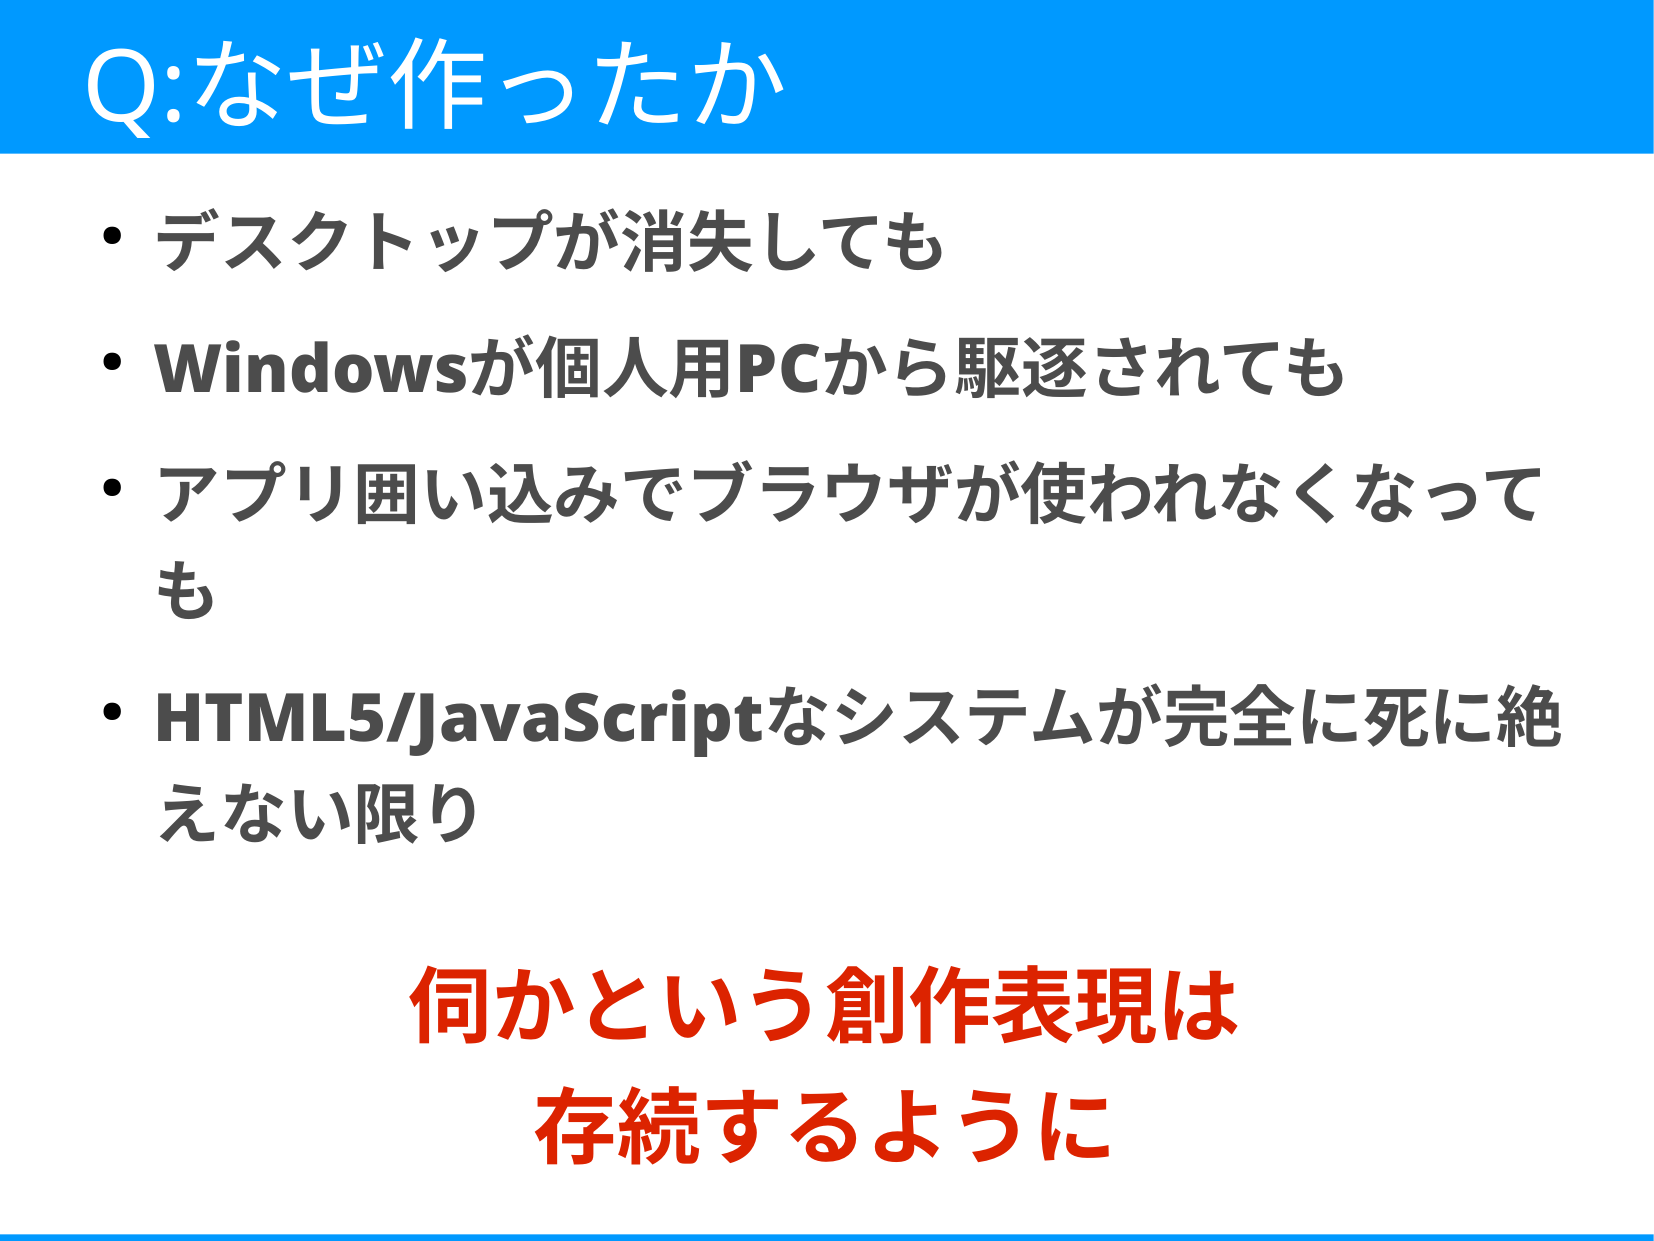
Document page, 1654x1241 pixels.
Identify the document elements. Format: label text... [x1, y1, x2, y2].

text_box 伺かという創作表現は 存続するように [394, 932, 1257, 1196]
title Q:なぜ作ったか [82, 3, 1571, 153]
list デスクトップが消失しても Windowsが個人用PCから駆逐されても アプリ囲い込みでブラウザが使われなくなっても HTML5/JavaScriptなシステムが完全に死に絶えない限り [82, 188, 1571, 909]
